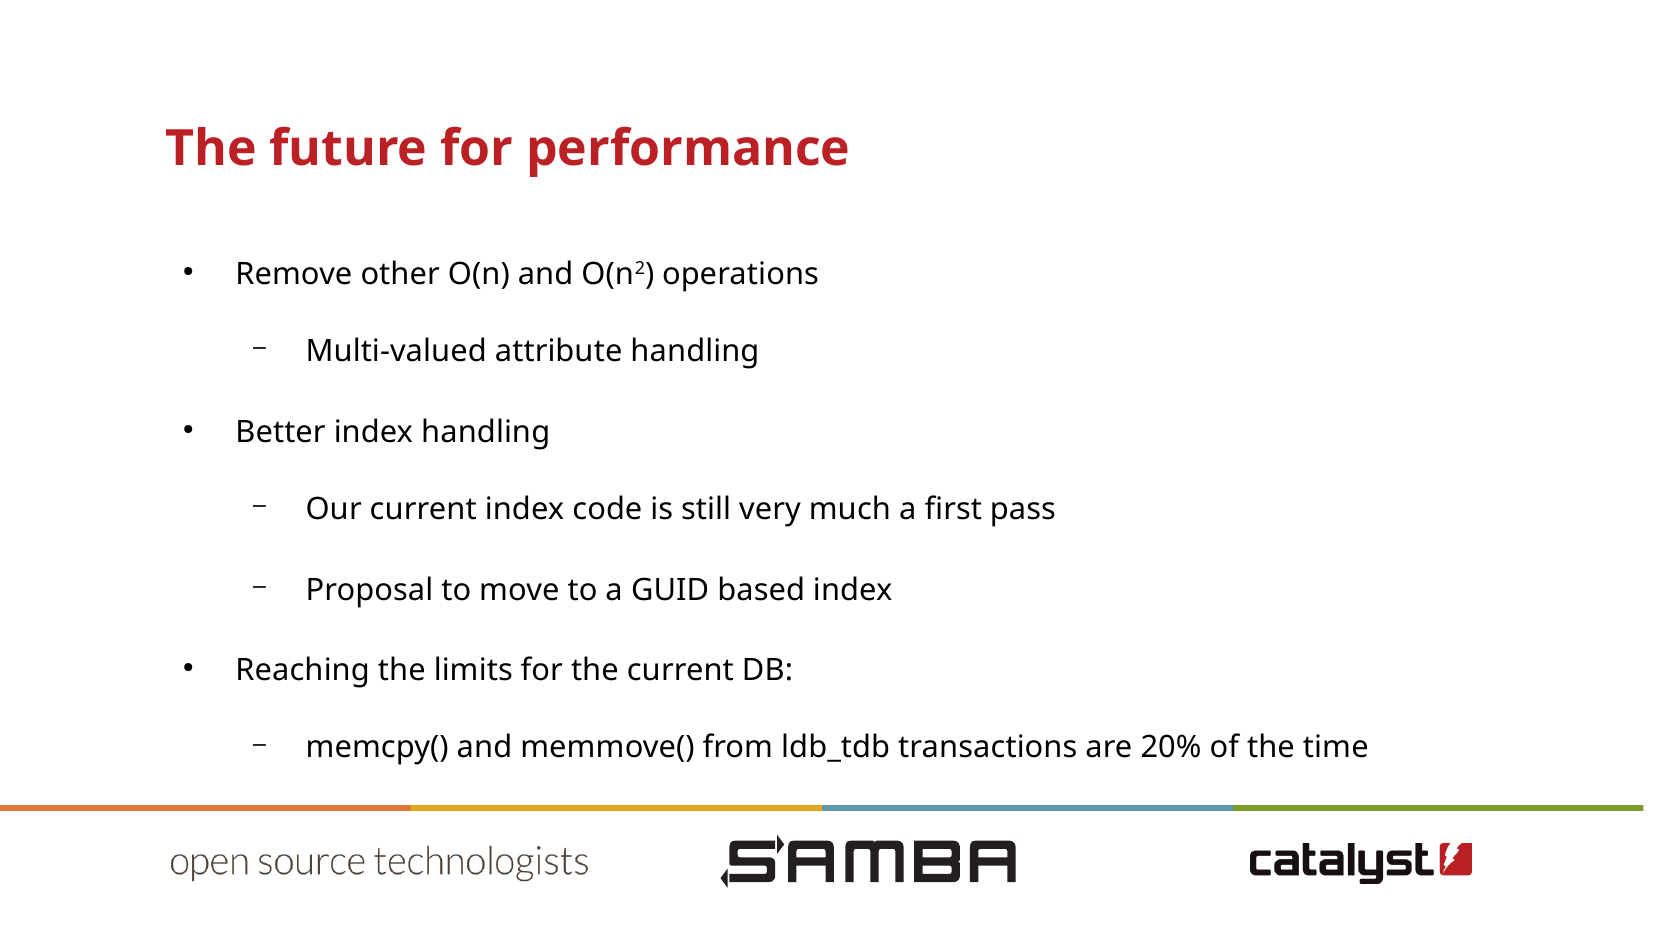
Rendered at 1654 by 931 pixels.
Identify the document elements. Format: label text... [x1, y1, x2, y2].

title The future for performance [165, 68, 1489, 224]
picture [0, 805, 1644, 884]
list Remove other O(n) and O(n2) operations Multi-valued attribute handling Better index handling Our current index code is still very much a first pass Proposal to move to a GUID based index Reaching the limits for the current DB: memcpy() and memmove() from ldb_tdb transactions are 20% of the time [165, 230, 1489, 770]
